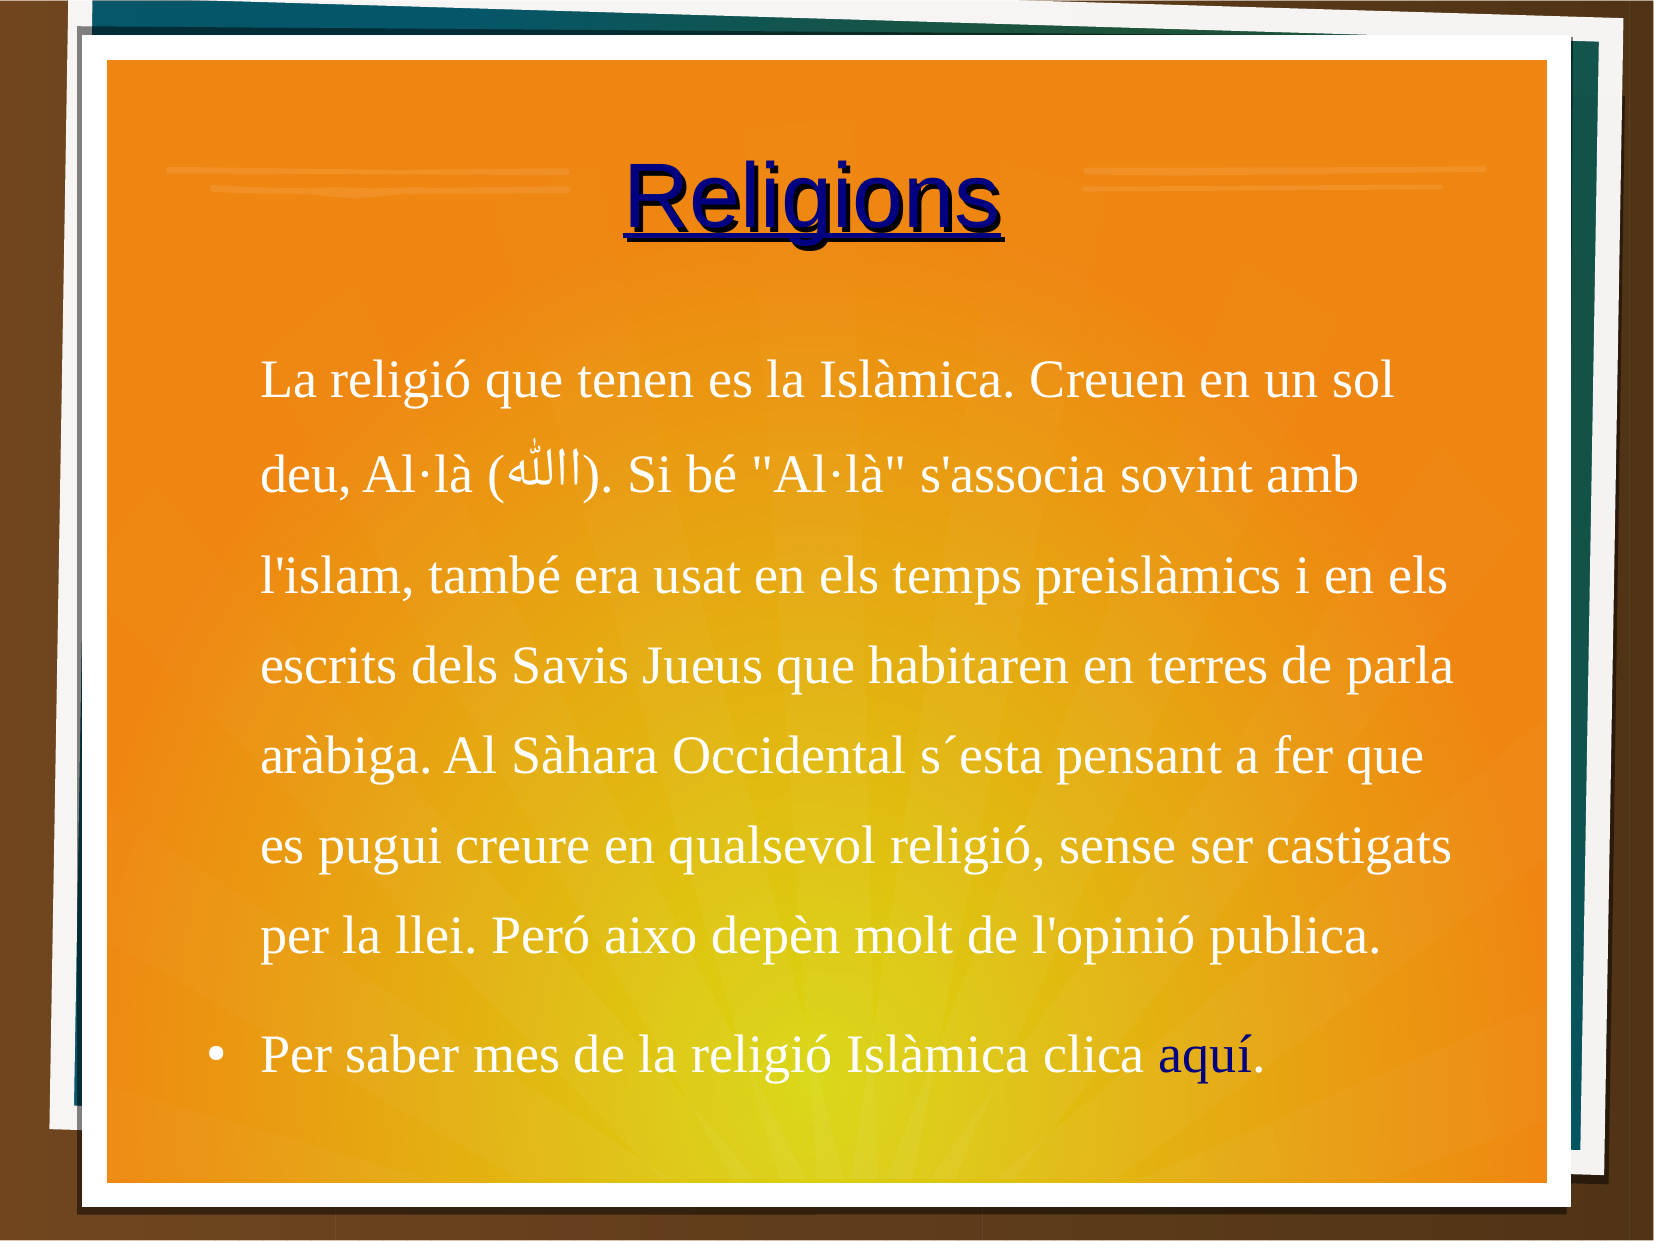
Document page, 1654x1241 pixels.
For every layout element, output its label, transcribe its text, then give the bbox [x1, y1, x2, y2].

title Religions [118, 112, 1506, 281]
list La religió que tenen es la Islàmica. Creuen en un sol deu, Al·là (ﺍﷲ). Si bé "Al·là" s'associa sovint amb l'islam, també era usat en els temps preislàmics i en els escrits dels Savis Jueus que habitaren en terres de parla aràbiga. Al Sàhara Occidental s´esta pensant a fer que es pugui creure en qualsevol religió, sense ser castigats per la llei. Peró aixo depèn molt de l'opinió publica. Per saber mes de la religió Islàmica clica aquí. [189, 318, 1477, 1046]
